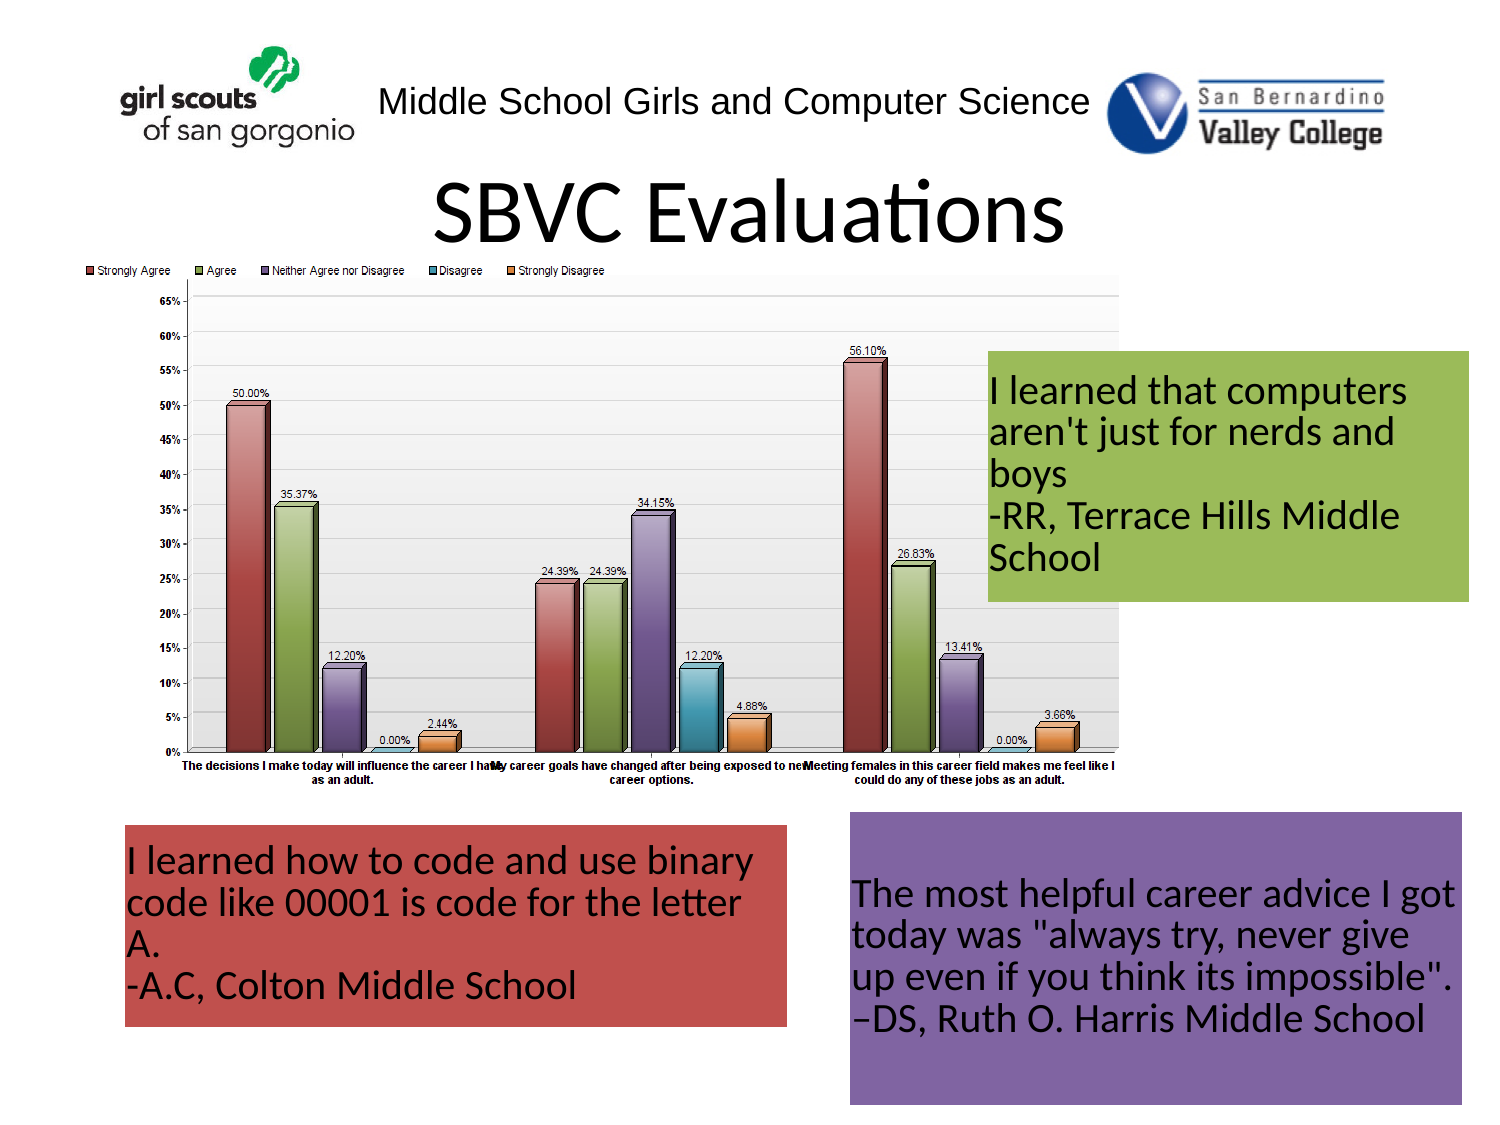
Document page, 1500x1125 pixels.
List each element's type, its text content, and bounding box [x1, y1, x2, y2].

table_header I learned how to code and use binary code like 00001 is code for the letter A. -A.C, Colton Middle School [125, 825, 787, 1027]
title SBVC Evaluations [75, 142, 1425, 255]
picture [75, 252, 1163, 825]
table_header I learned that computers aren't just for nerds and boys -RR, Terrace Hills Middle School [988, 351, 1469, 602]
table_header The most helpful career advice I got today was "always try, never give up even if you think its impossible". –DS, Ruth O. Harris Middle School [850, 812, 1462, 1105]
picture [1105, 67, 1388, 142]
picture [112, 44, 376, 142]
